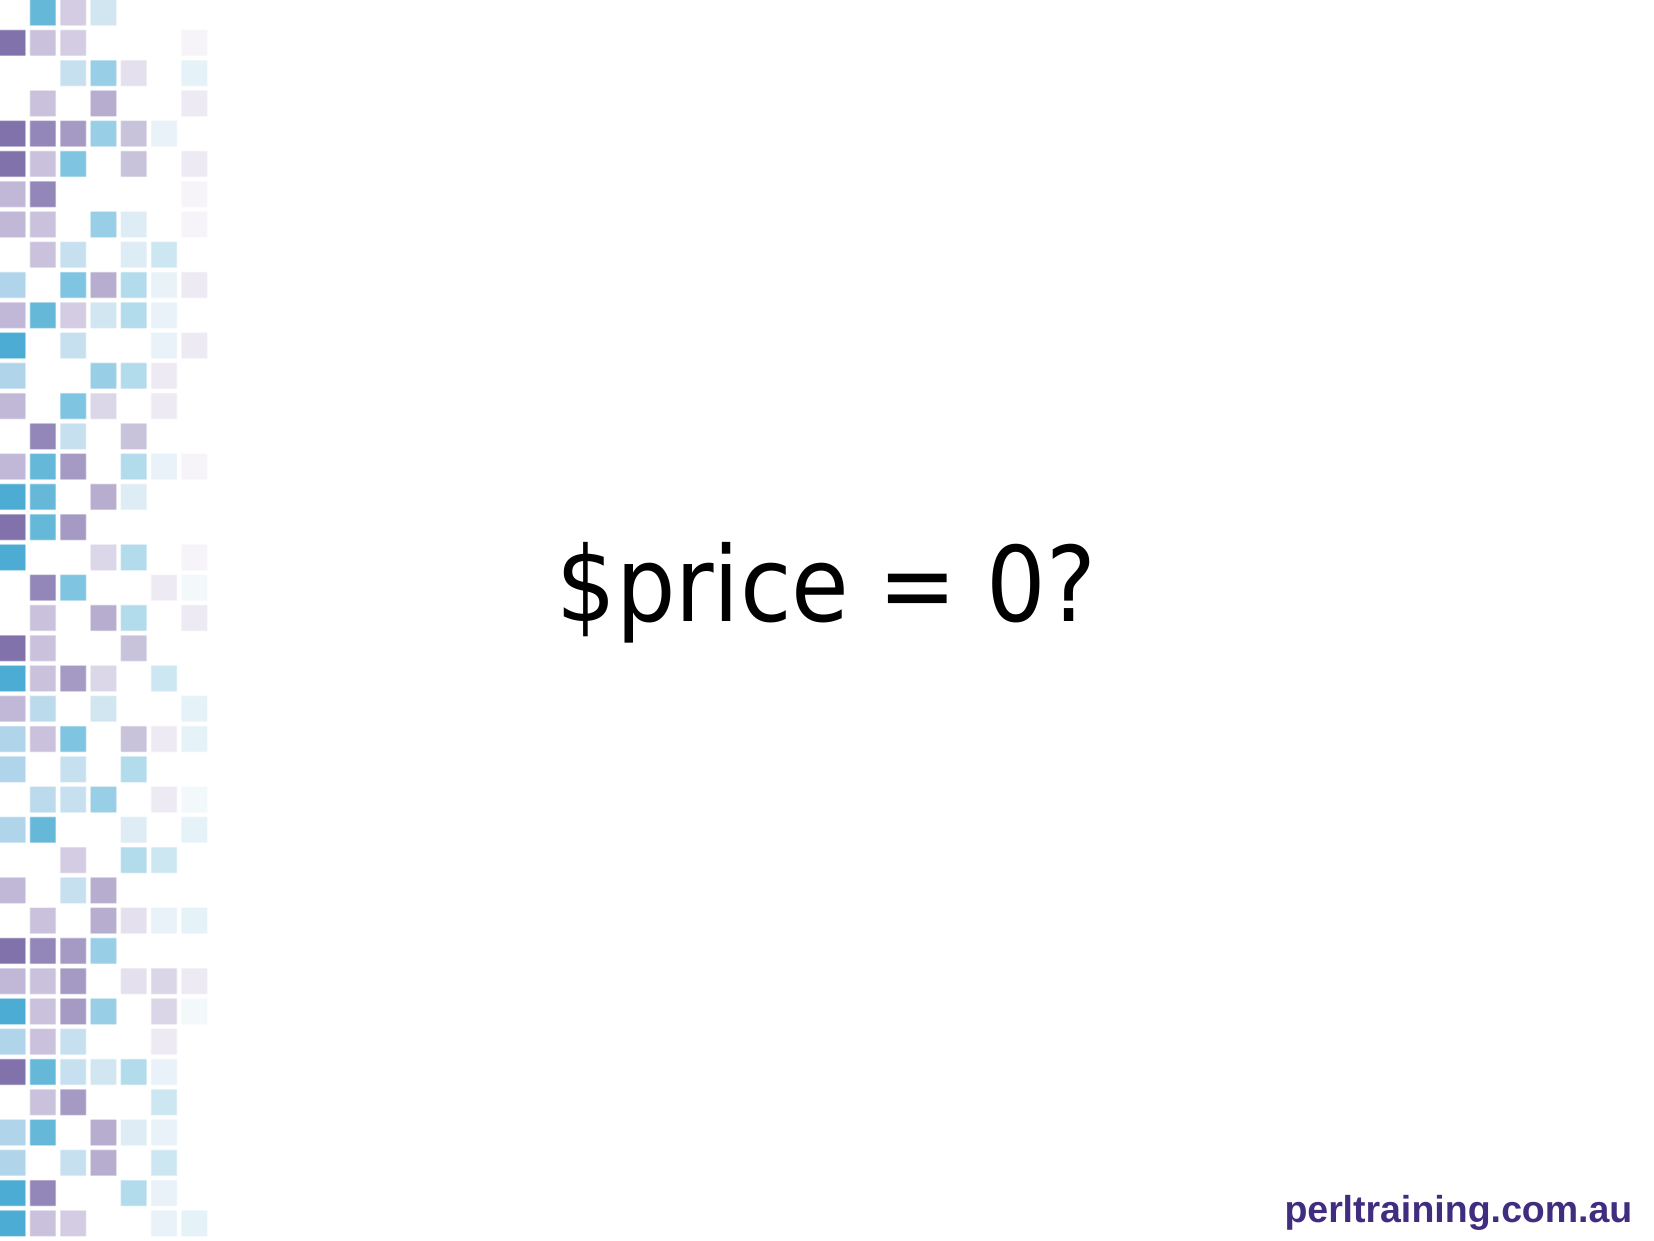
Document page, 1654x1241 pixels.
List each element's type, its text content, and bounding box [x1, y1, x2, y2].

picture [0, 0, 212, 1241]
title $price = 0? [82, 49, 1571, 1123]
